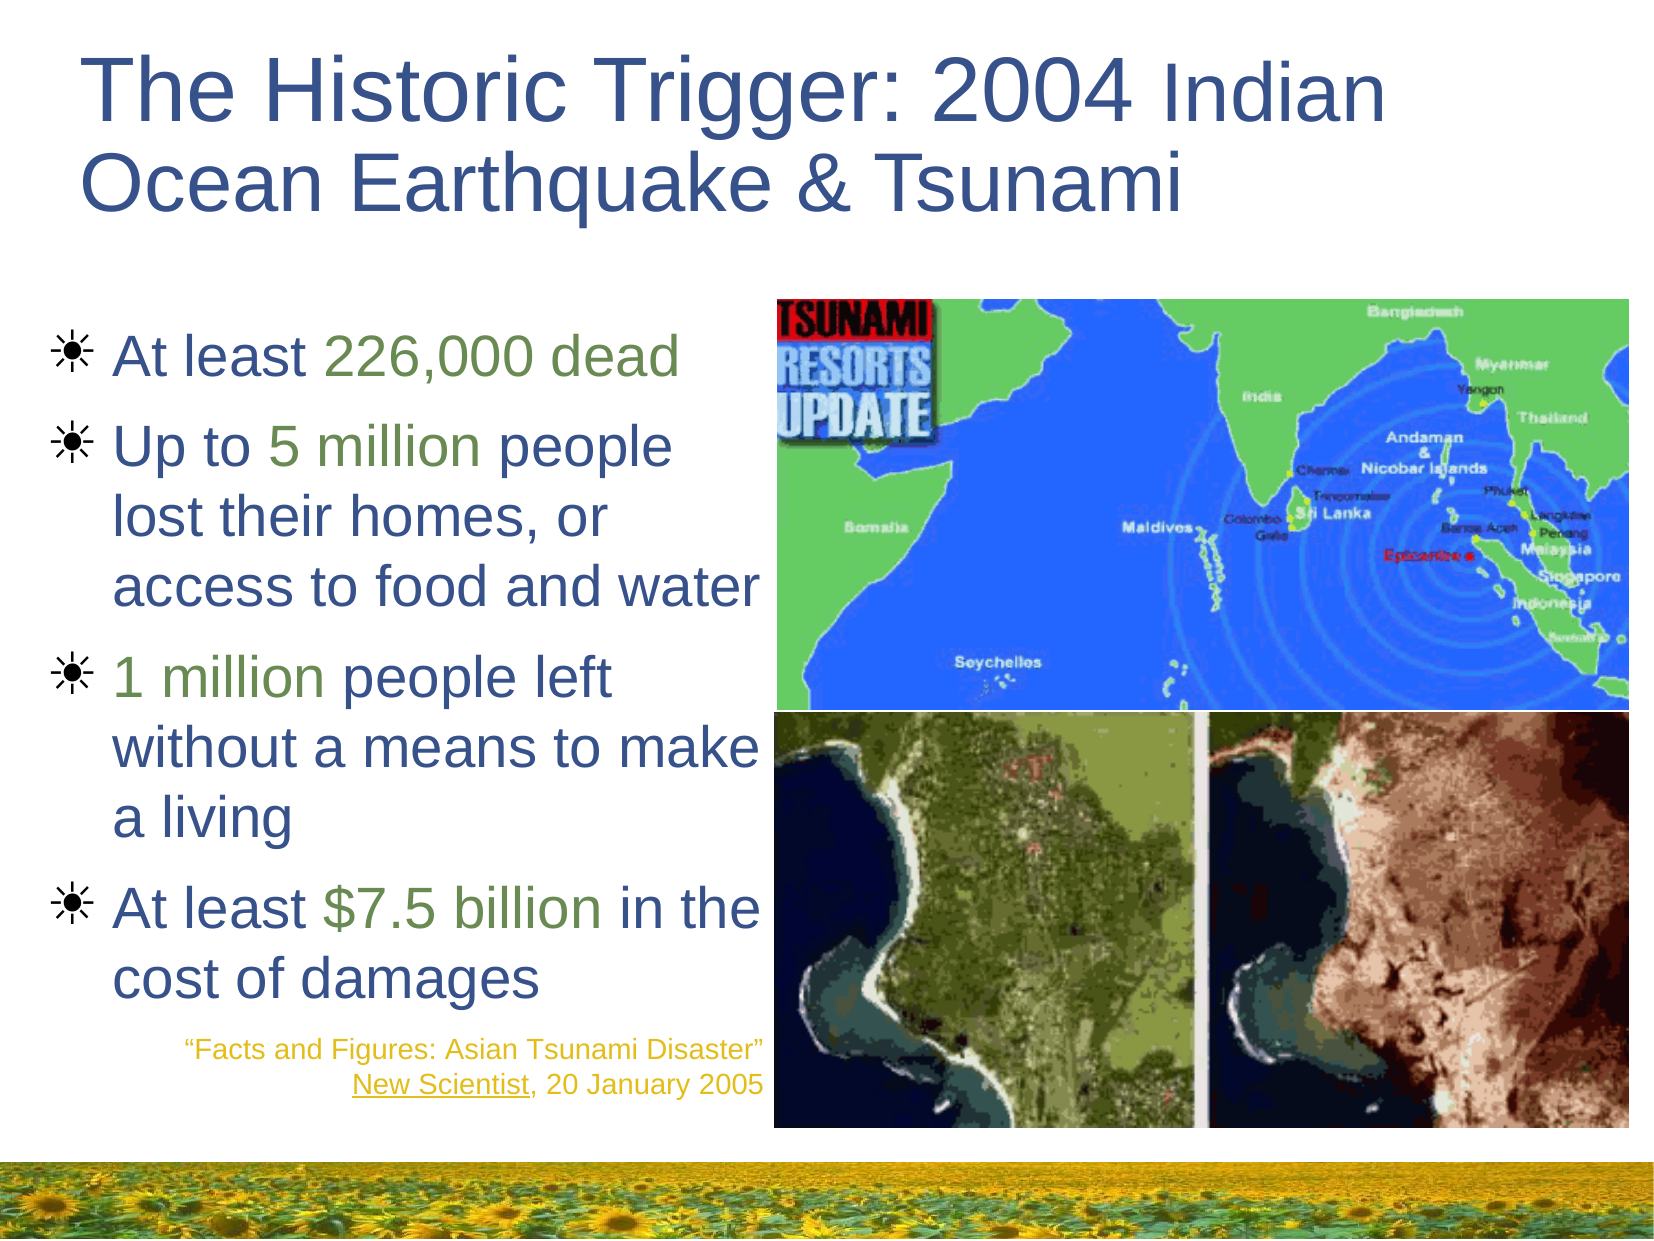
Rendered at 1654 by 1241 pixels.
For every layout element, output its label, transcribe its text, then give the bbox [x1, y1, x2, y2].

picture [774, 712, 1629, 1128]
title The Historic Trigger: 2004 Indian Ocean Earthquake & Tsunami [79, 22, 1430, 241]
picture [0, 1162, 1654, 1239]
text_box At least 226,000 dead Up to 5 million people lost their homes, or access to food and water 1 million people left without a means to make a living At least $7.5 billion in the cost of damages “Facts and Figures: Asian Tsunami Disaster” New Scientist, 20 January 2005 [37, 181, 765, 1152]
picture [777, 299, 1629, 710]
